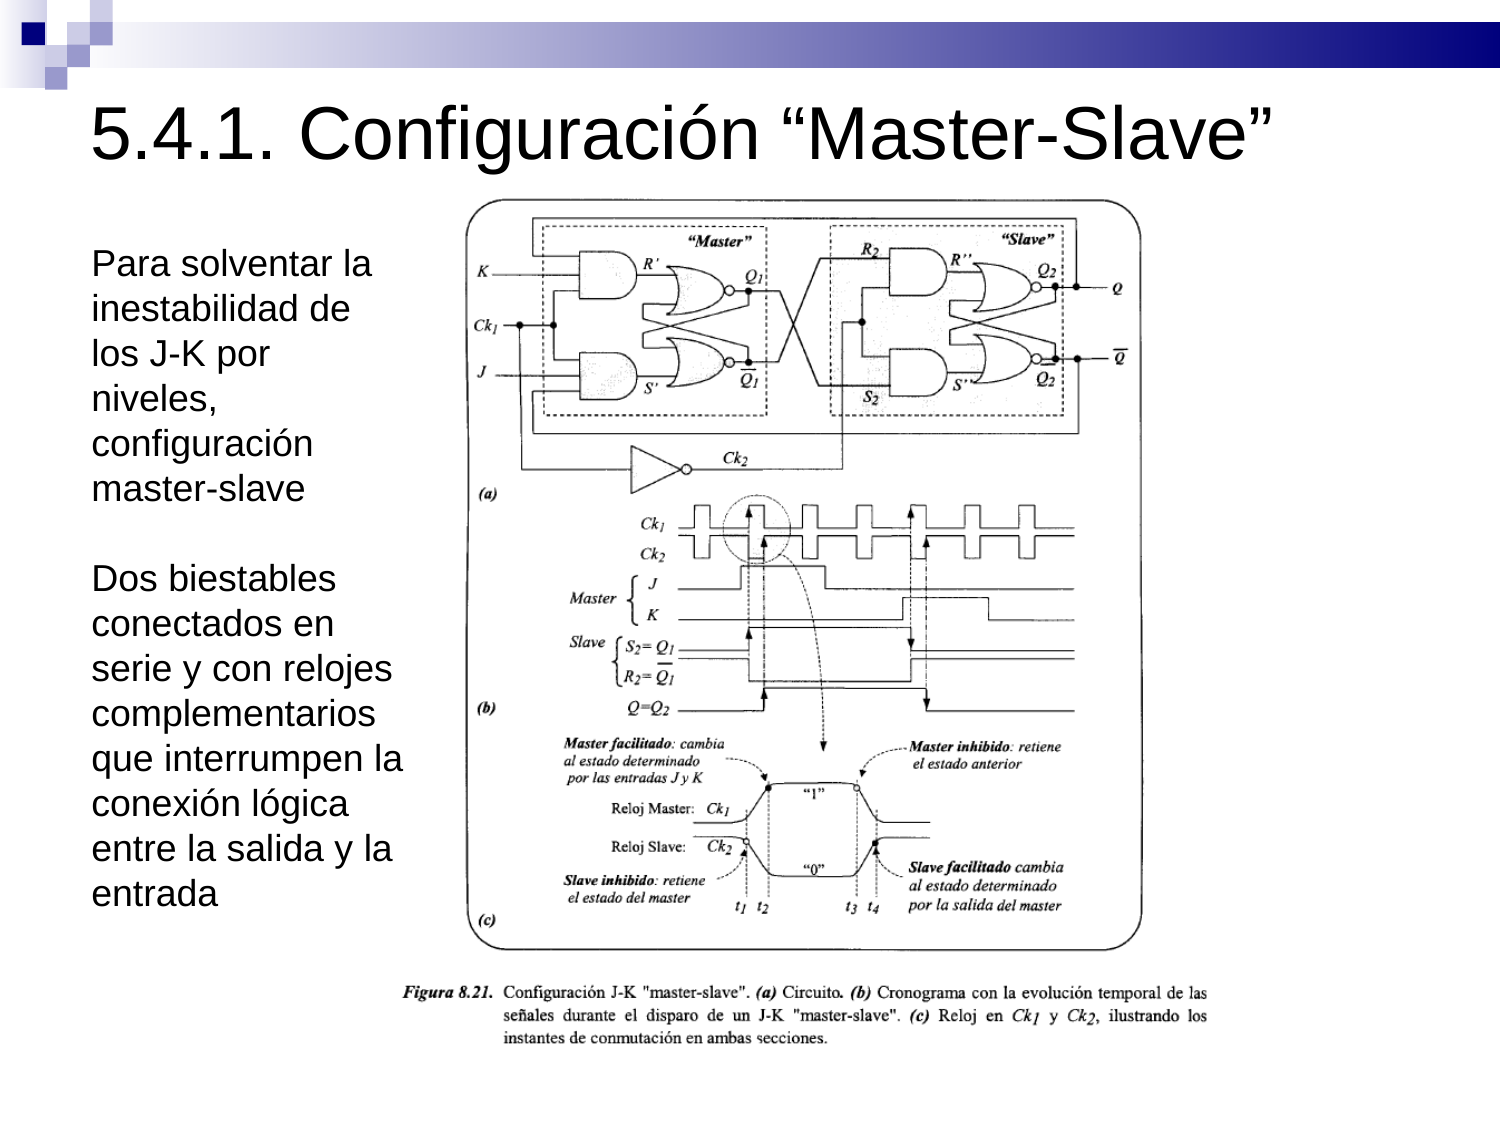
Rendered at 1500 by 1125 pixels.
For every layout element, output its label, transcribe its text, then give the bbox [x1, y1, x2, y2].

picture [383, 184, 1230, 1059]
text_box Para solventar la inestabilidad de los J-K por niveles, configuración master-slave Dos biestables conectados en serie y con relojes complementarios que interrumpen la conexión lógica entre la salida y la entrada [76, 231, 420, 923]
title 5.4.1. Configuración “Master-Slave” [75, 75, 1426, 185]
